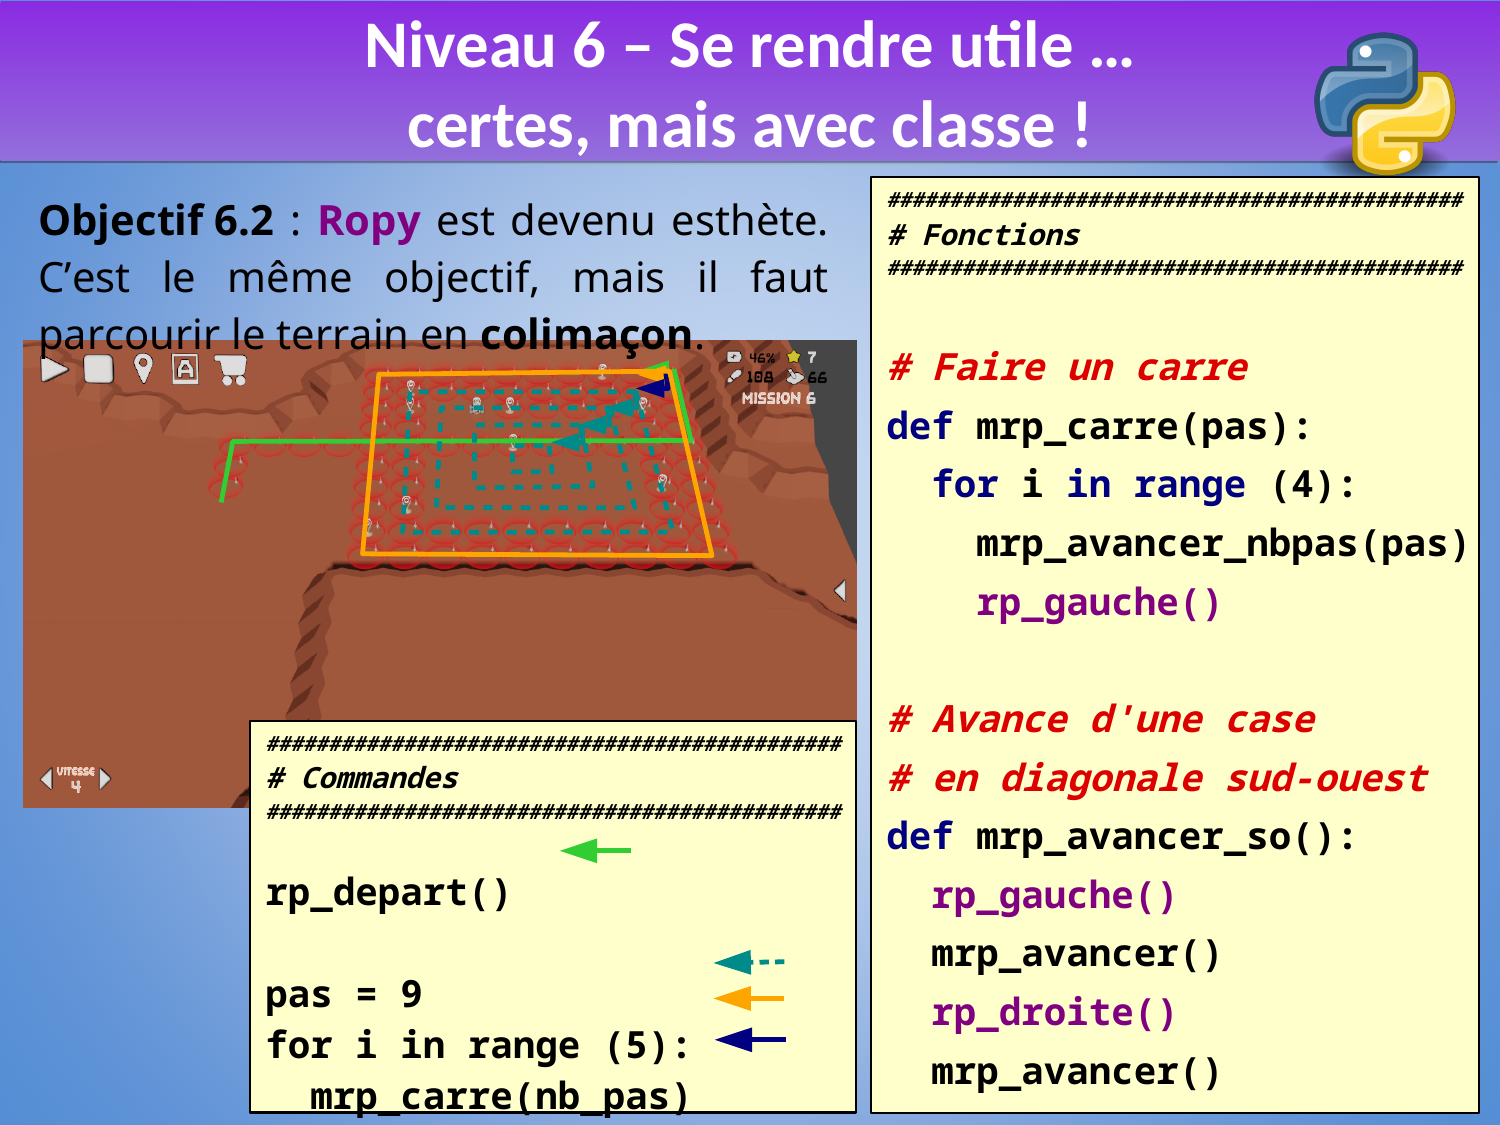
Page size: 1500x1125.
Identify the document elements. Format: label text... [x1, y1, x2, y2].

picture [0, 29, 1500, 1125]
text_box ############################################## # Commandes ############################################## rp_depart() pas = 9 for i in range (5): mrp_carre(nb_pas) mrp_avancer_so() nb_pas=nb_pas-2 [249, 720, 856, 1113]
text_box Niveau 6 – Se rendre utile … certes, mais avec classe ! [0, 1, 1500, 161]
text_box ############################################## # Fonctions ############################################## # Faire un carre def mrp_carre(pas): for i in range (4): mrp_avancer_nbpas(pas) rp_gauche() # Avance d'une case # en diagonale sud-ouest def mrp_avancer_so(): rp_gauche() mrp_avancer() rp_droite() mrp_avancer() [870, 177, 1480, 1114]
text_box Objectif 6.2 : Ropy est devenu esthète. C’est le même objectif, mais il faut parcourir le terrain en colimaçon. [23, 183, 845, 324]
